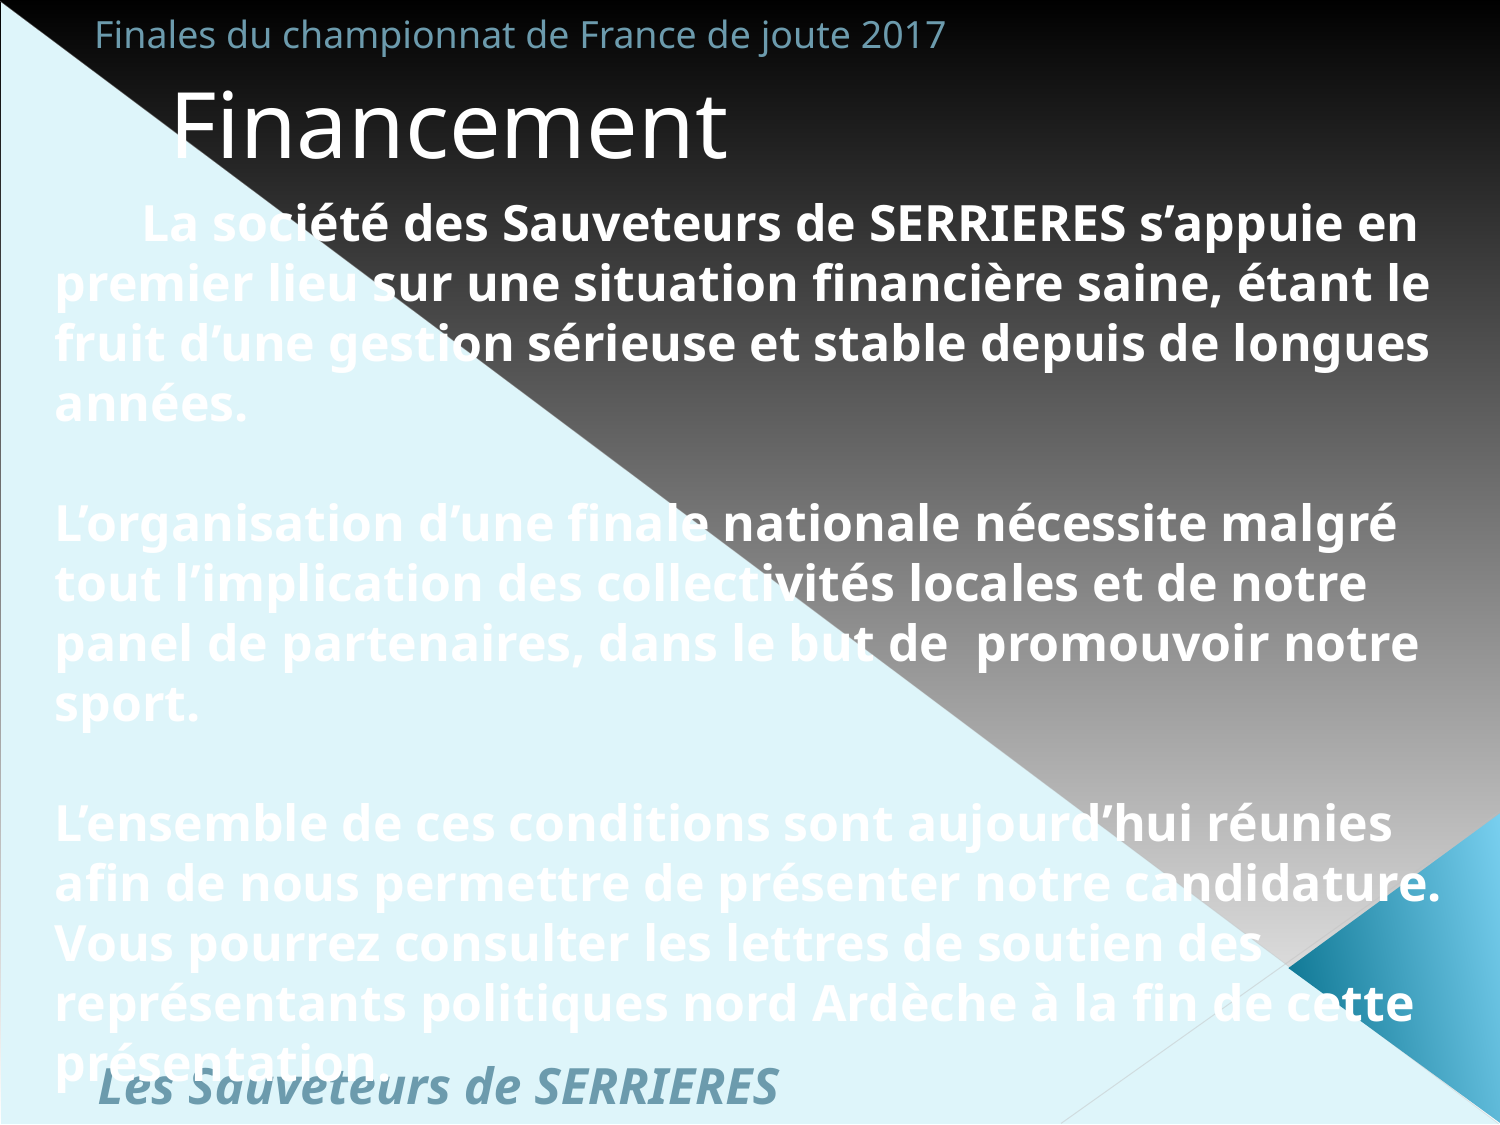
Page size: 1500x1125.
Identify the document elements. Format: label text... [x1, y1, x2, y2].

title Finales du championnat de France de joute 2017 [0, 3, 1465, 70]
text_box La société des Sauveteurs de SERRIERES s’appuie en premier lieu sur une situation financière saine, étant le fruit d’une gestion sérieuse et stable depuis de longues années. L’organisation d’une finale nationale nécessite malgré tout l’implication des collectivités locales et de notre panel de partenaires, dans le but de promouvoir notre sport. L’ensemble de ces conditions sont aujourd’hui réunies afin de nous permettre de présenter notre candidature. Vous pourrez consulter les lettres de soutien des représentants politiques nord Ardèche à la fin de cette présentation. [29, 184, 1471, 1012]
subtitle Les Sauveteurs de SERRIERES [3, 1046, 1326, 1118]
text_box Financement [74, 89, 1425, 184]
